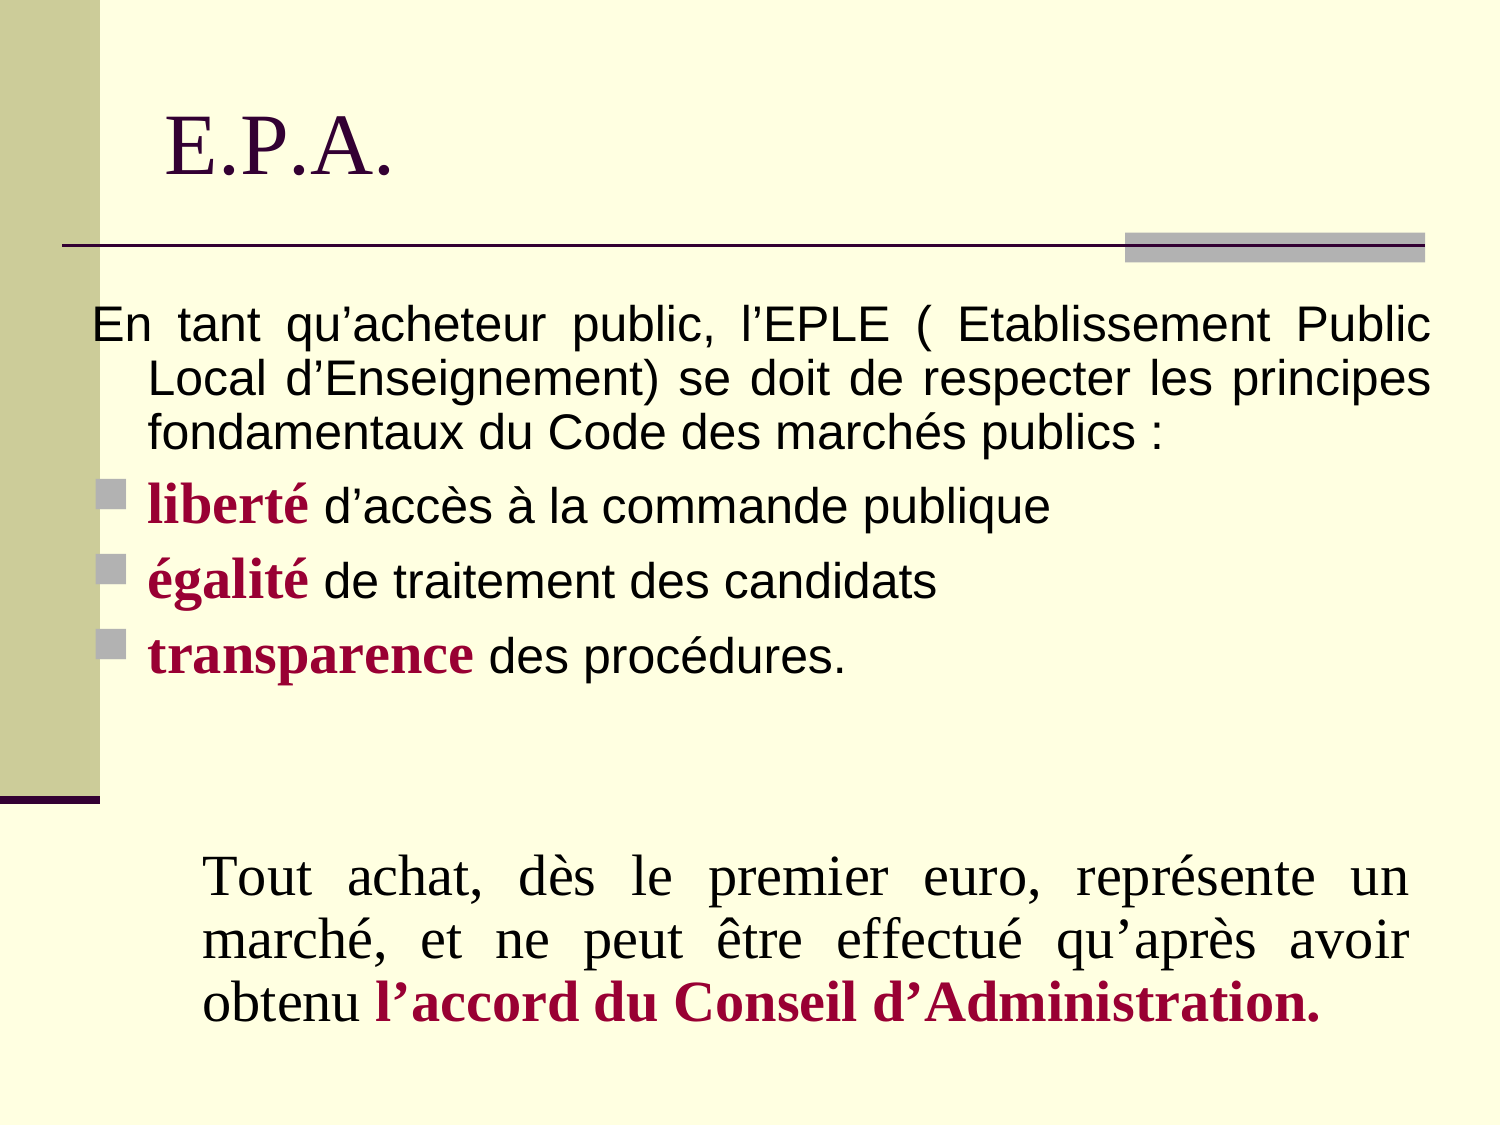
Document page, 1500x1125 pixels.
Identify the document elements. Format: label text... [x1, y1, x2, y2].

list En tant qu’acheteur public, l’EPLE ( Etablissement Public Local d’Enseignement) se doit de respecter les principes fondamentaux du Code des marchés publics : liberté d’accès à la commande publique égalité de traitement des candidats transparence des procédures. [76, 290, 1447, 796]
text_box Tout achat, dès le premier euro, représente un marché, et ne peut être effectué qu’après avoir obtenu l’accord du Conseil d’Administration. [187, 837, 1426, 1042]
title E.P.A. [150, 45, 1426, 234]
